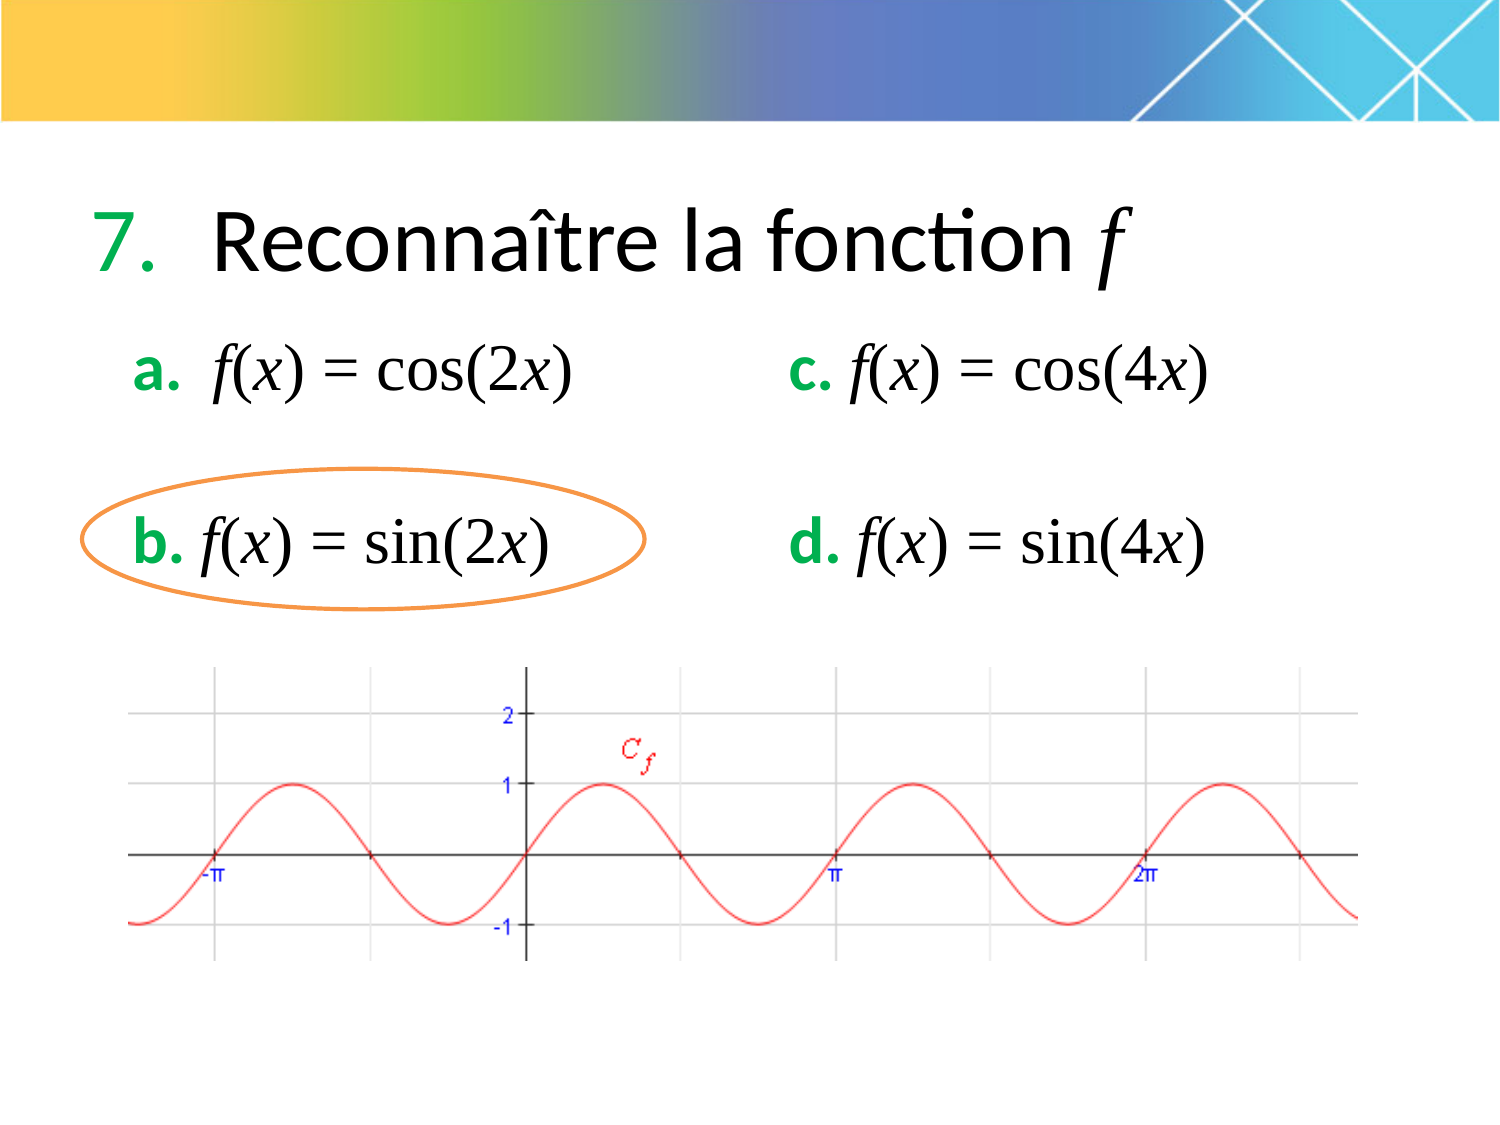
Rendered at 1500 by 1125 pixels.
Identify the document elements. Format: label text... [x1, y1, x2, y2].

picture [0, 0, 1500, 123]
text_box a. f(x) = cos(2x) b. f(x) = sin(2x) [117, 316, 773, 584]
text_box c. f(x) = cos(4x) d. f(x) = sin(4x) [773, 316, 1459, 584]
text_box a. f(x) = cos(2x) b. f(x) = sin(2x) [117, 471, 642, 584]
title Reconnaître la fonction f [75, 164, 1426, 305]
picture [128, 667, 1358, 961]
